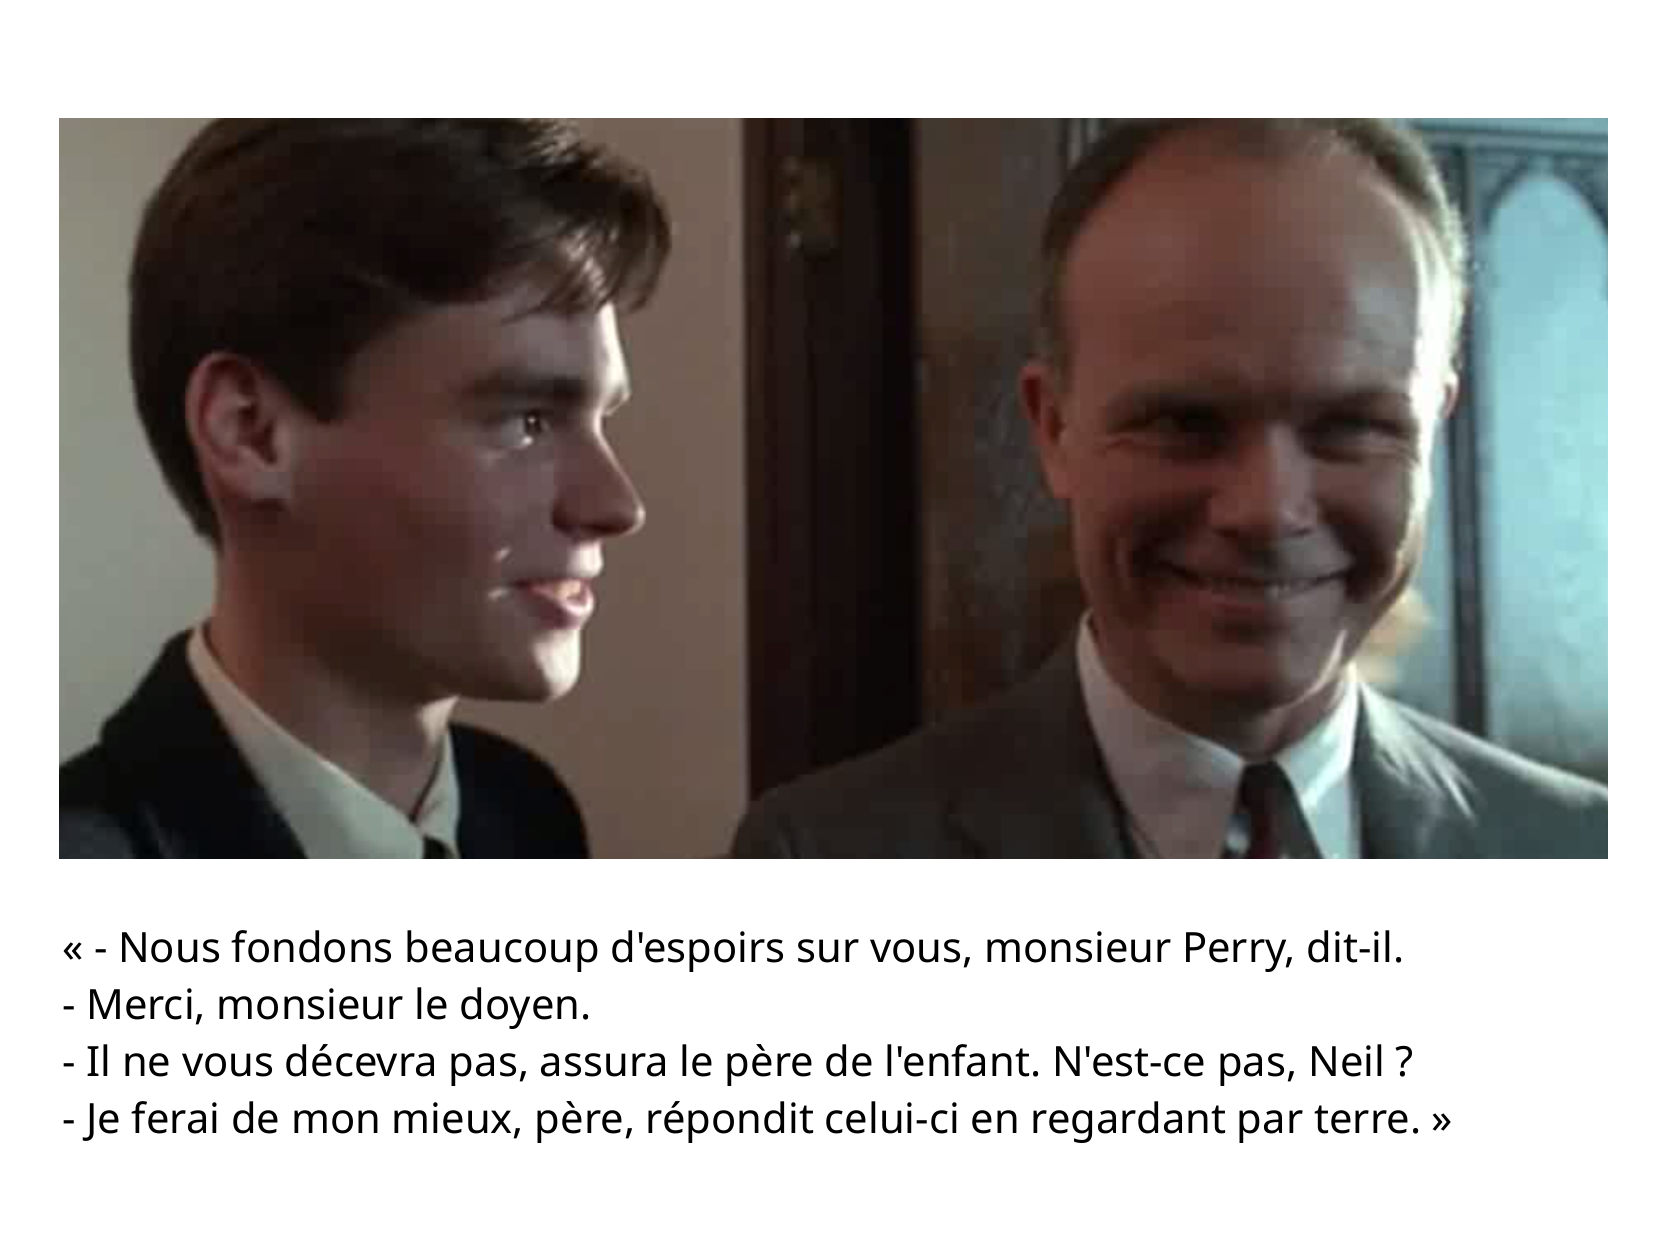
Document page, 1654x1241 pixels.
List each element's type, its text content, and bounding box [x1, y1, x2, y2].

text_box « - Nous fondons beaucoup d'espoirs sur vous, monsieur Perry, dit-il. - Merci, monsieur le doyen. - Il ne vous décevra pas, assura le père de l'enfant. N'est-ce pas, Neil ? - Je ferai de mon mieux, père, répondit celui-ci en regardant par terre. » [47, 910, 1619, 1158]
picture [59, 118, 1608, 859]
